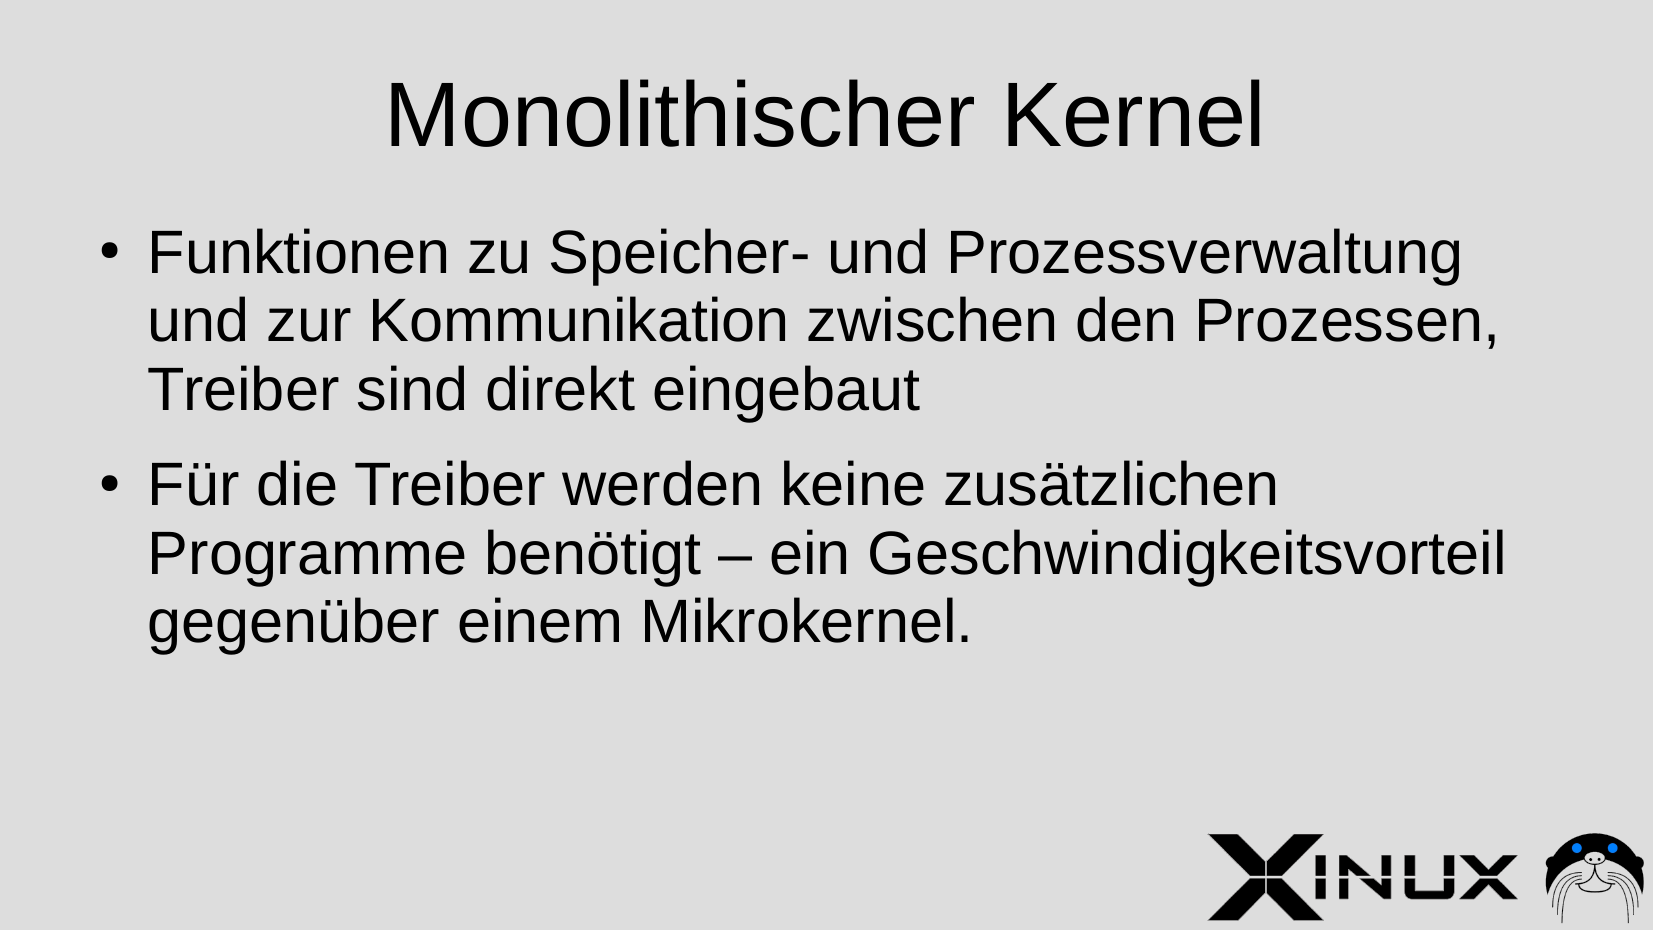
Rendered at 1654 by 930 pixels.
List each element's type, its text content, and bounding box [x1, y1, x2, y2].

title Monolithischer Kernel [82, 37, 1571, 193]
list Funktionen zu Speicher- und Prozessverwaltung und zur Kommunikation zwischen den Prozessen, Treiber sind direkt eingebaut Für die Treiber werden keine zusätzlichen Programme benötigt – ein Geschwindigkeitsvorteil gegenüber einem Mikrokernel. [82, 217, 1571, 757]
picture [1200, 824, 1650, 930]
